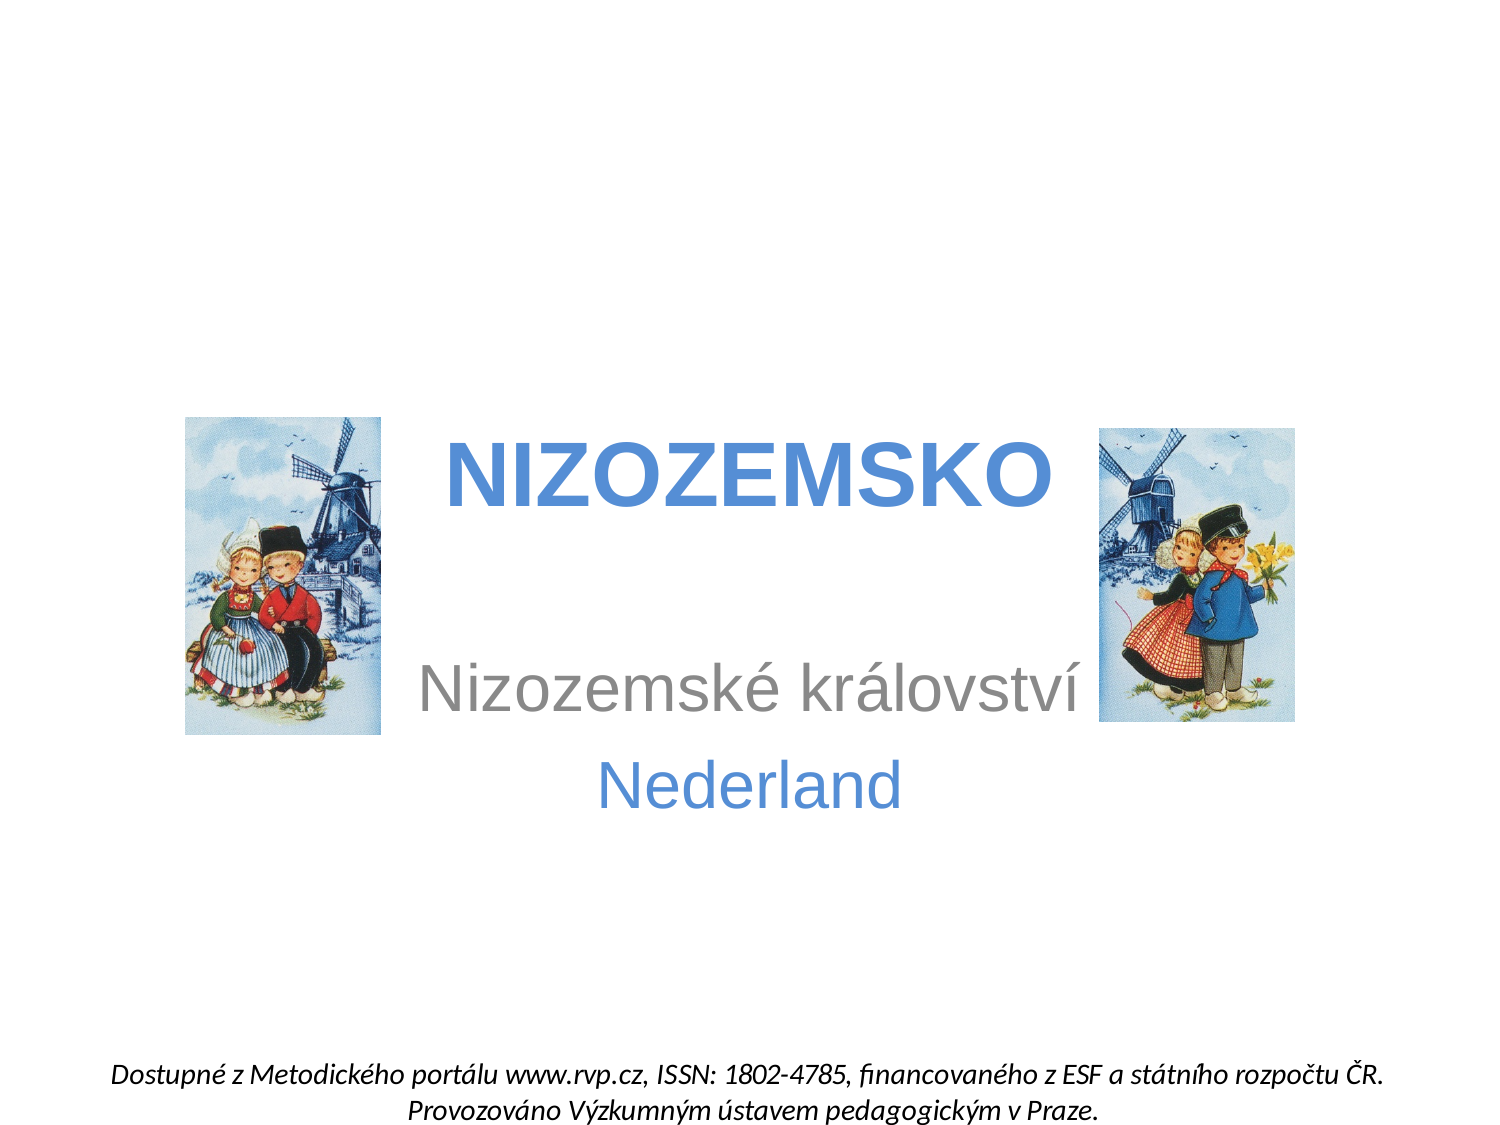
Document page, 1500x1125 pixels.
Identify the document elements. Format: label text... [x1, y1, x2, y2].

picture [185, 417, 381, 735]
picture [1099, 428, 1295, 722]
picture [112, 1060, 1385, 1125]
text_box Nizozemské království Nederland [225, 637, 1276, 926]
title NIZOZEMSKO [112, 349, 1388, 591]
